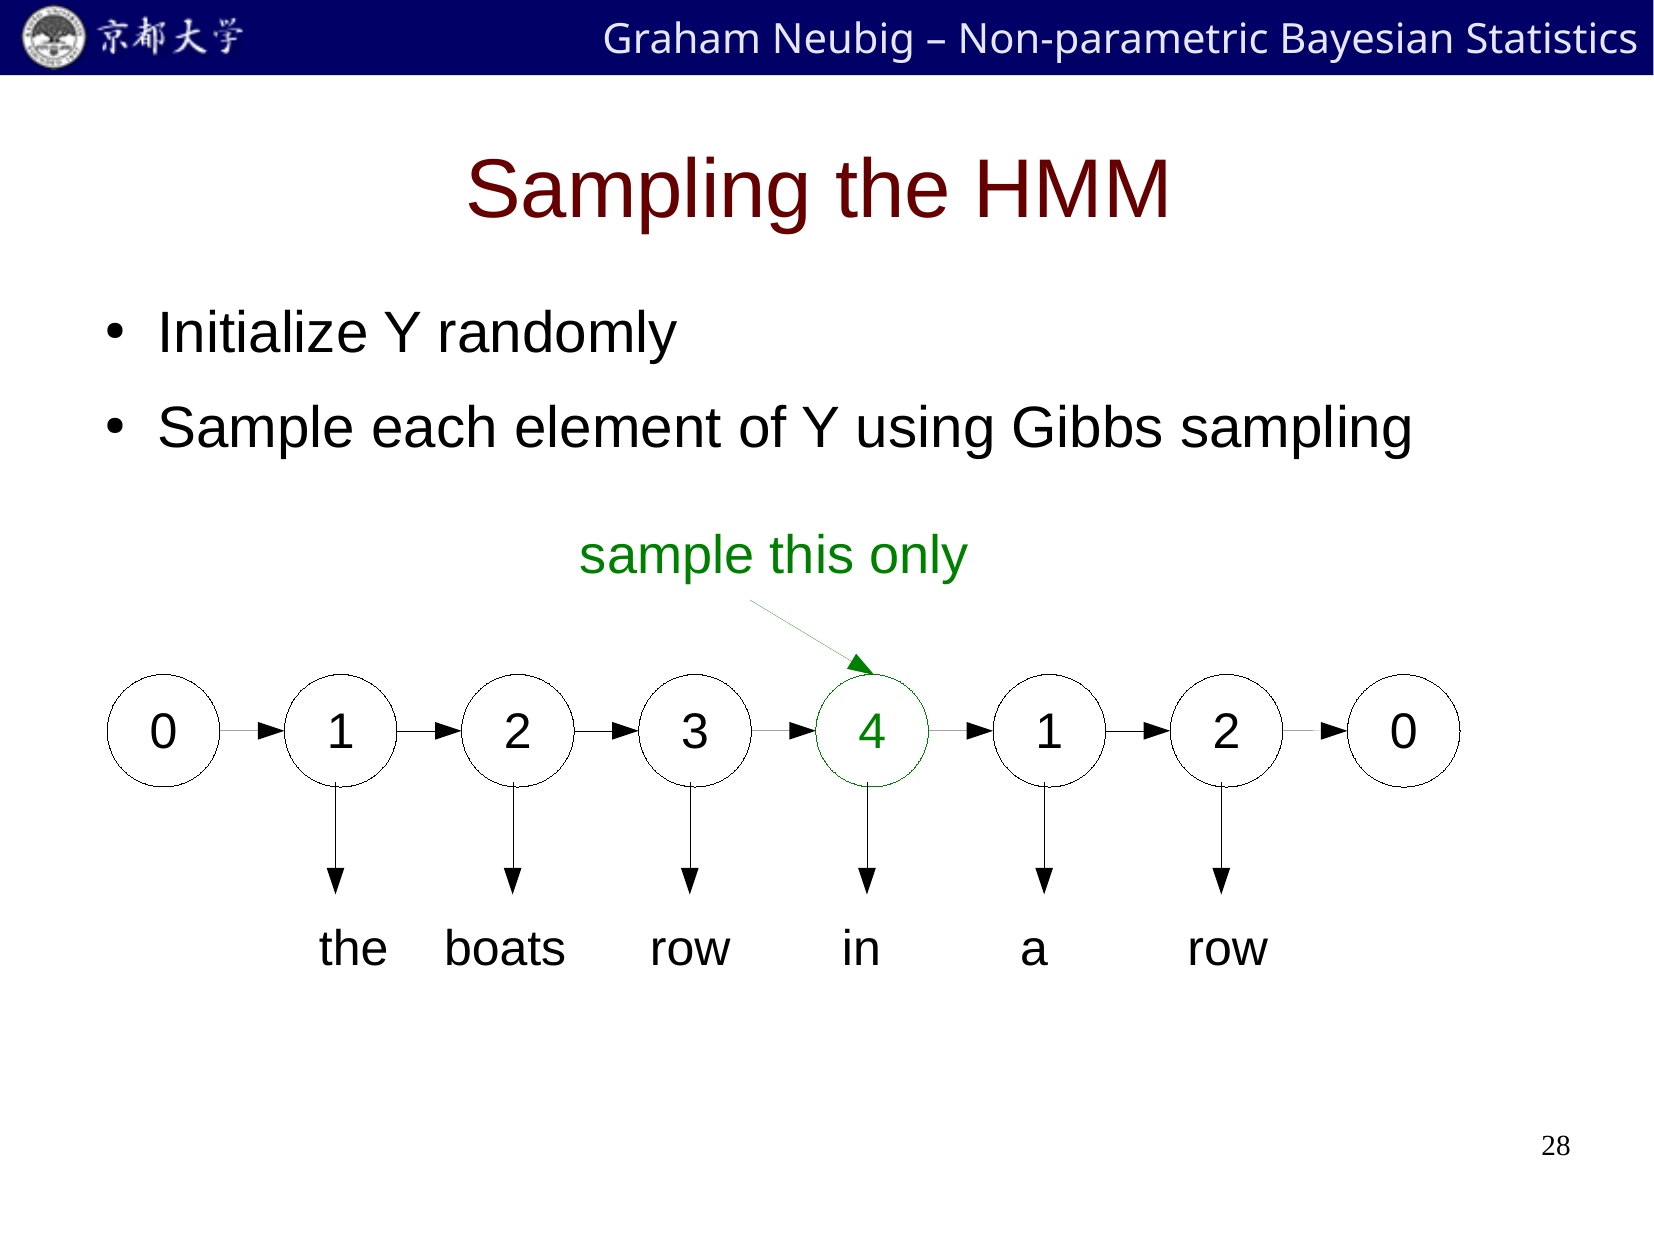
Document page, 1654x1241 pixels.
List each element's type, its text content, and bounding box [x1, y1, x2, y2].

text_box 2 [1170, 674, 1283, 788]
text_box 2 [461, 674, 575, 788]
text_box 3 [638, 674, 752, 788]
text_box sample this only [546, 517, 1010, 593]
text_box the boats row in a row [286, 913, 1654, 984]
picture [0, 0, 247, 70]
text_box 0 [1347, 674, 1461, 788]
text_box 1 [993, 674, 1106, 788]
text_box 0 [107, 674, 220, 787]
title Sampling the HMM [75, 100, 1564, 277]
list Initialize Y randomly Sample each element of Y using Gibbs sampling [86, 300, 1576, 460]
text_box 4 [815, 674, 929, 787]
text_box 1 [284, 674, 397, 788]
